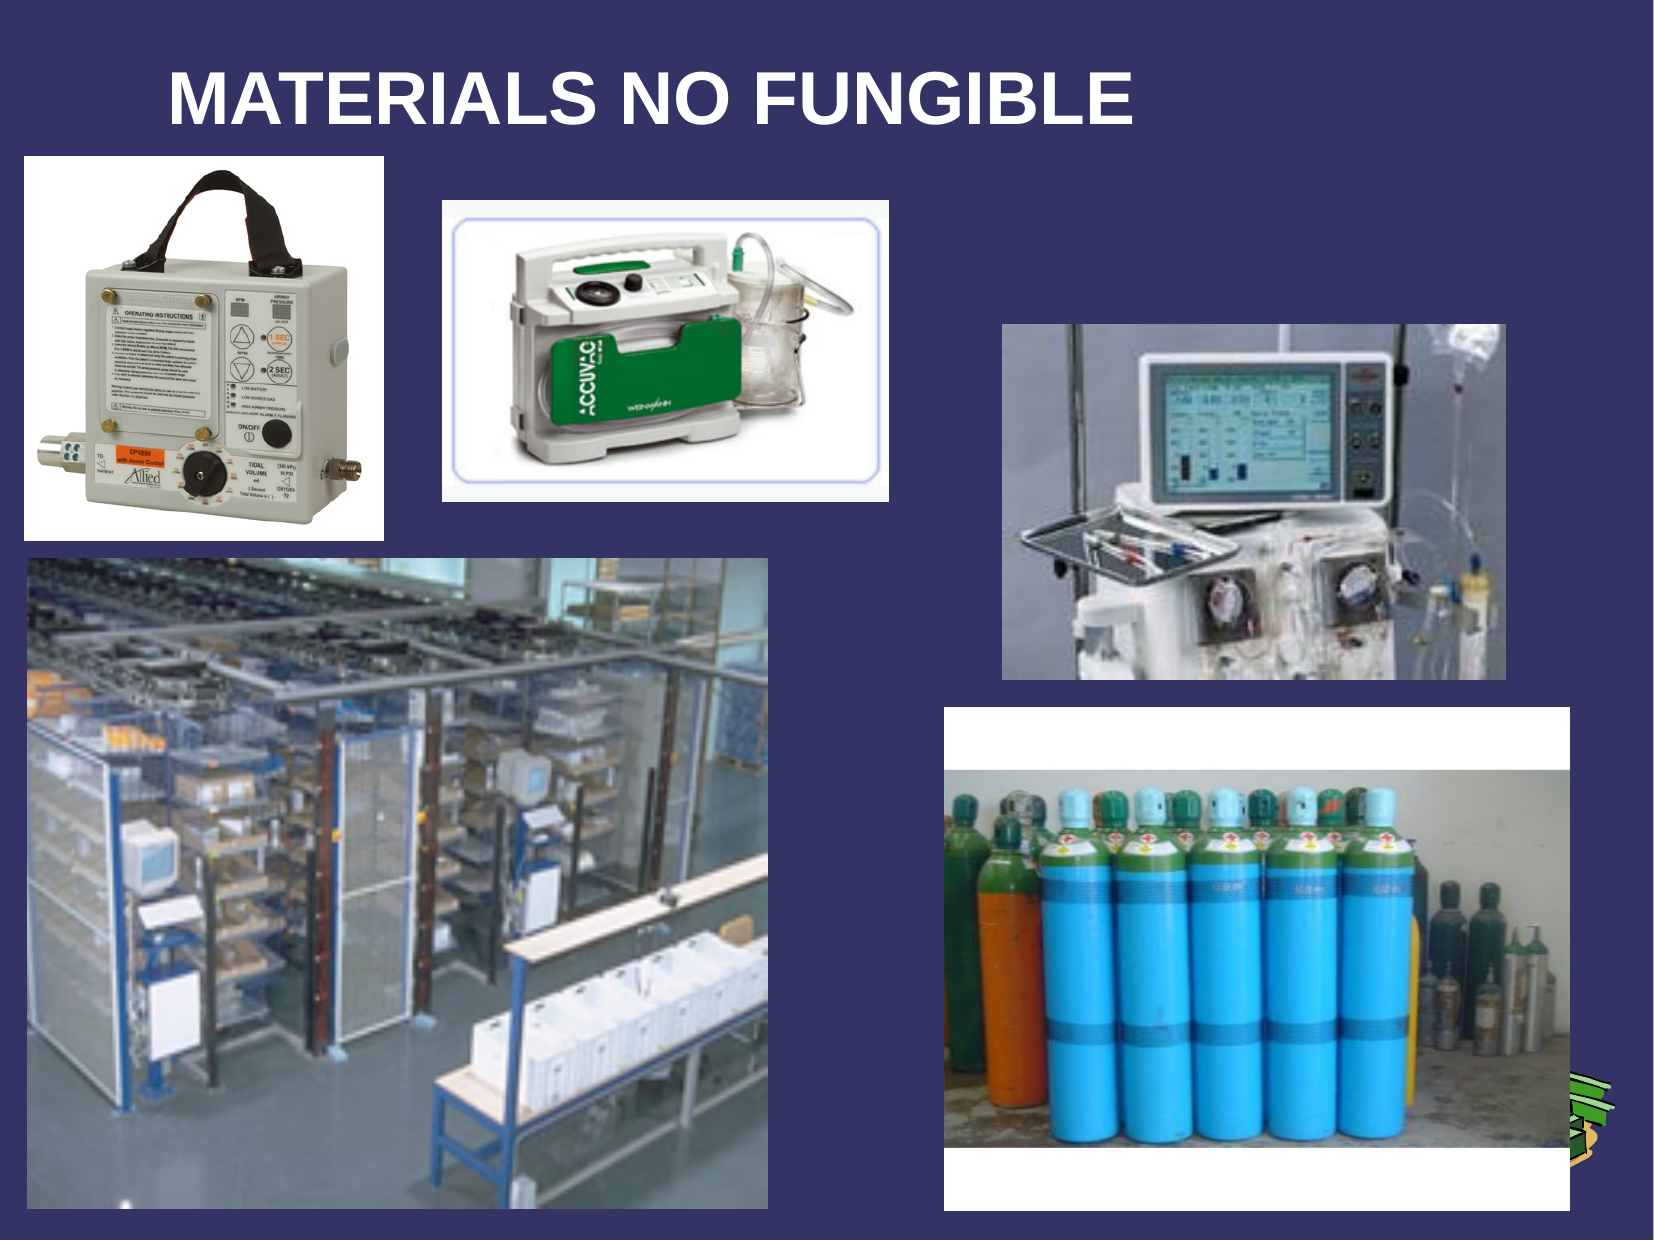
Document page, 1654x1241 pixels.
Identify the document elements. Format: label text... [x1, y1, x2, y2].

picture [944, 707, 1570, 1211]
picture [27, 558, 768, 1209]
picture [1002, 324, 1506, 680]
text_box MATERIALS NO FUNGIBLE [152, 48, 1152, 148]
picture [24, 156, 384, 541]
picture [442, 200, 889, 502]
